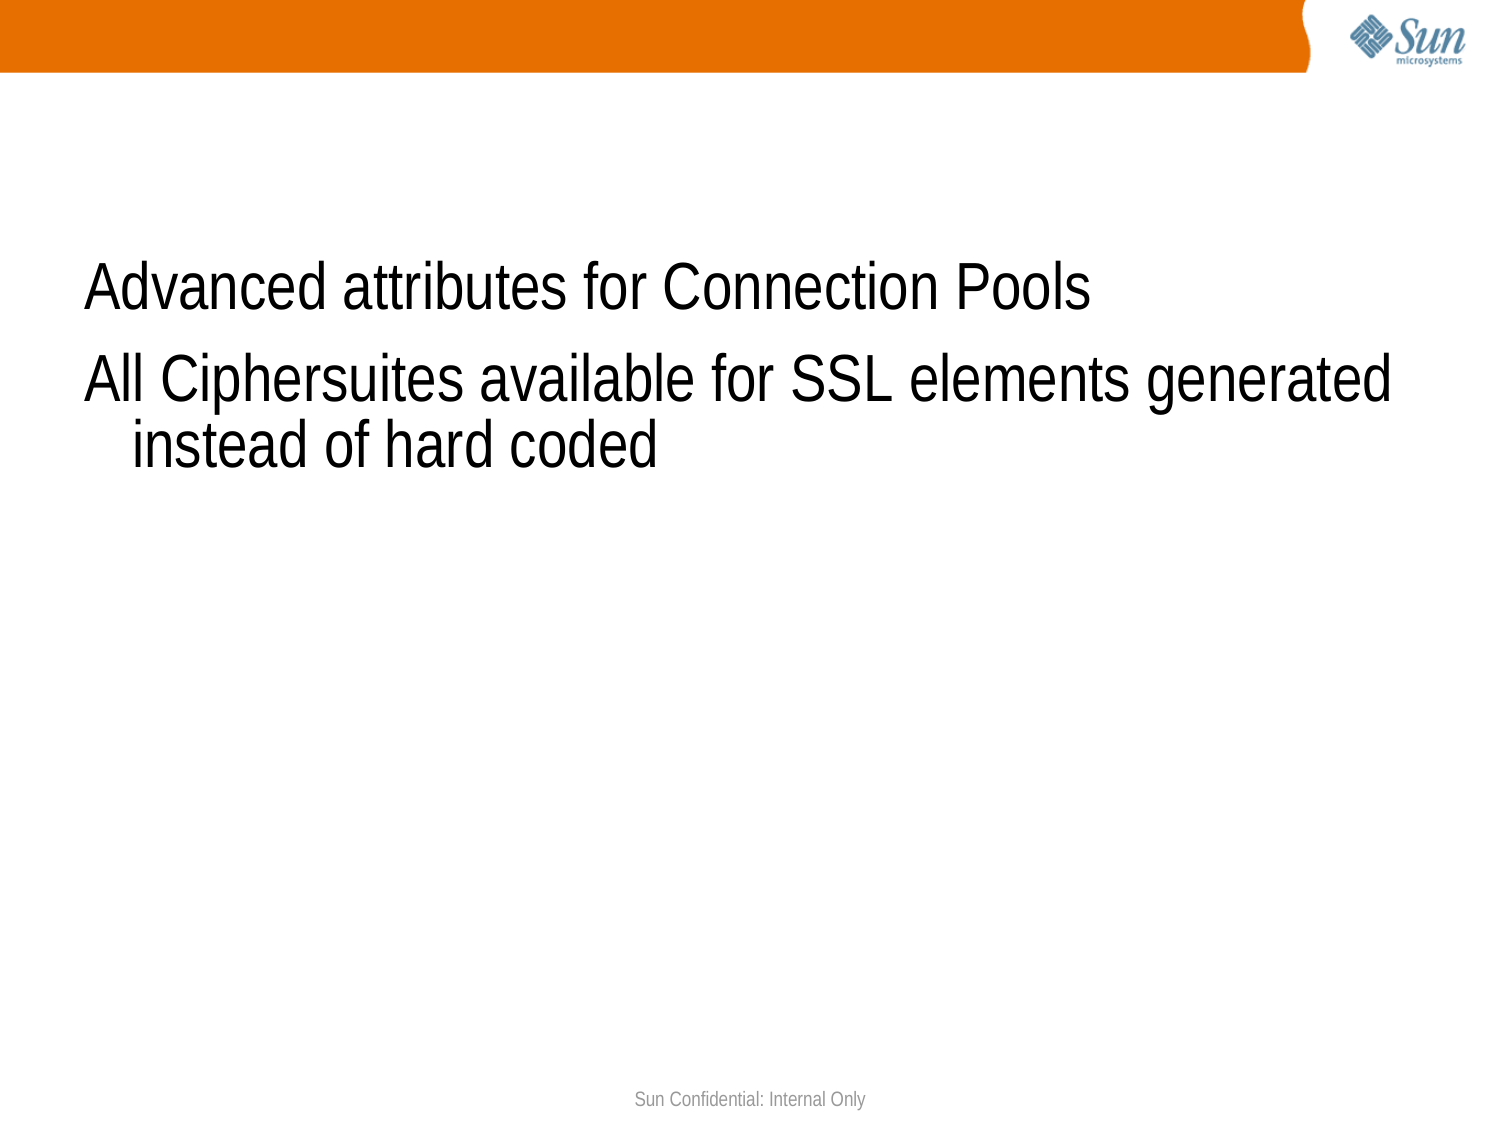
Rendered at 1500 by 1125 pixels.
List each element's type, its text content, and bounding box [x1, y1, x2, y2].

list Advanced attributes for Connection Pools All Ciphersuites available for SSL elements generated instead of hard coded [64, 257, 1402, 1017]
picture [0, 0, 1500, 75]
